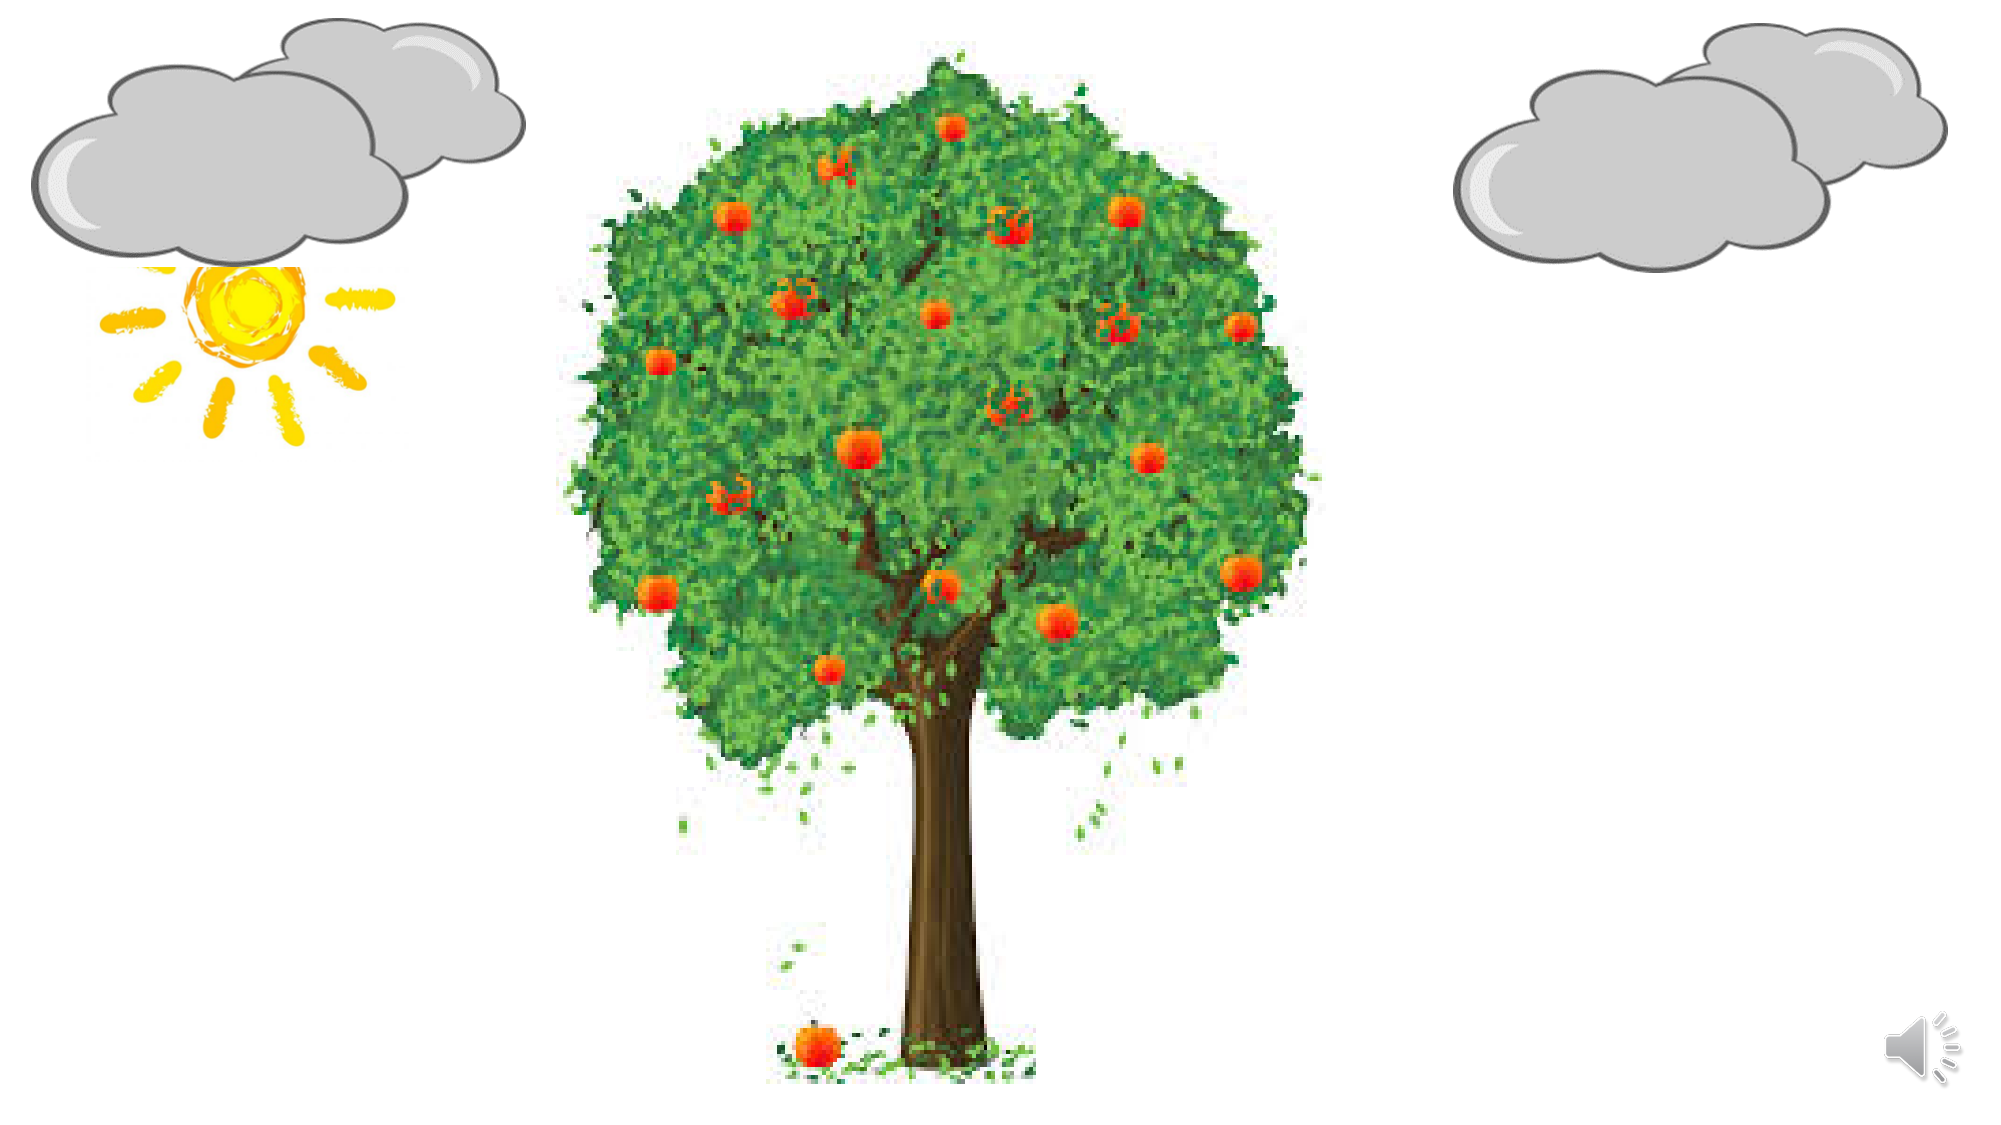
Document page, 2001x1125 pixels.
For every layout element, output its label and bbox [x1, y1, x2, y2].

picture [1453, 23, 1948, 273]
picture [1884, 1009, 1965, 1090]
picture [556, 41, 1326, 1084]
picture [31, 18, 526, 462]
